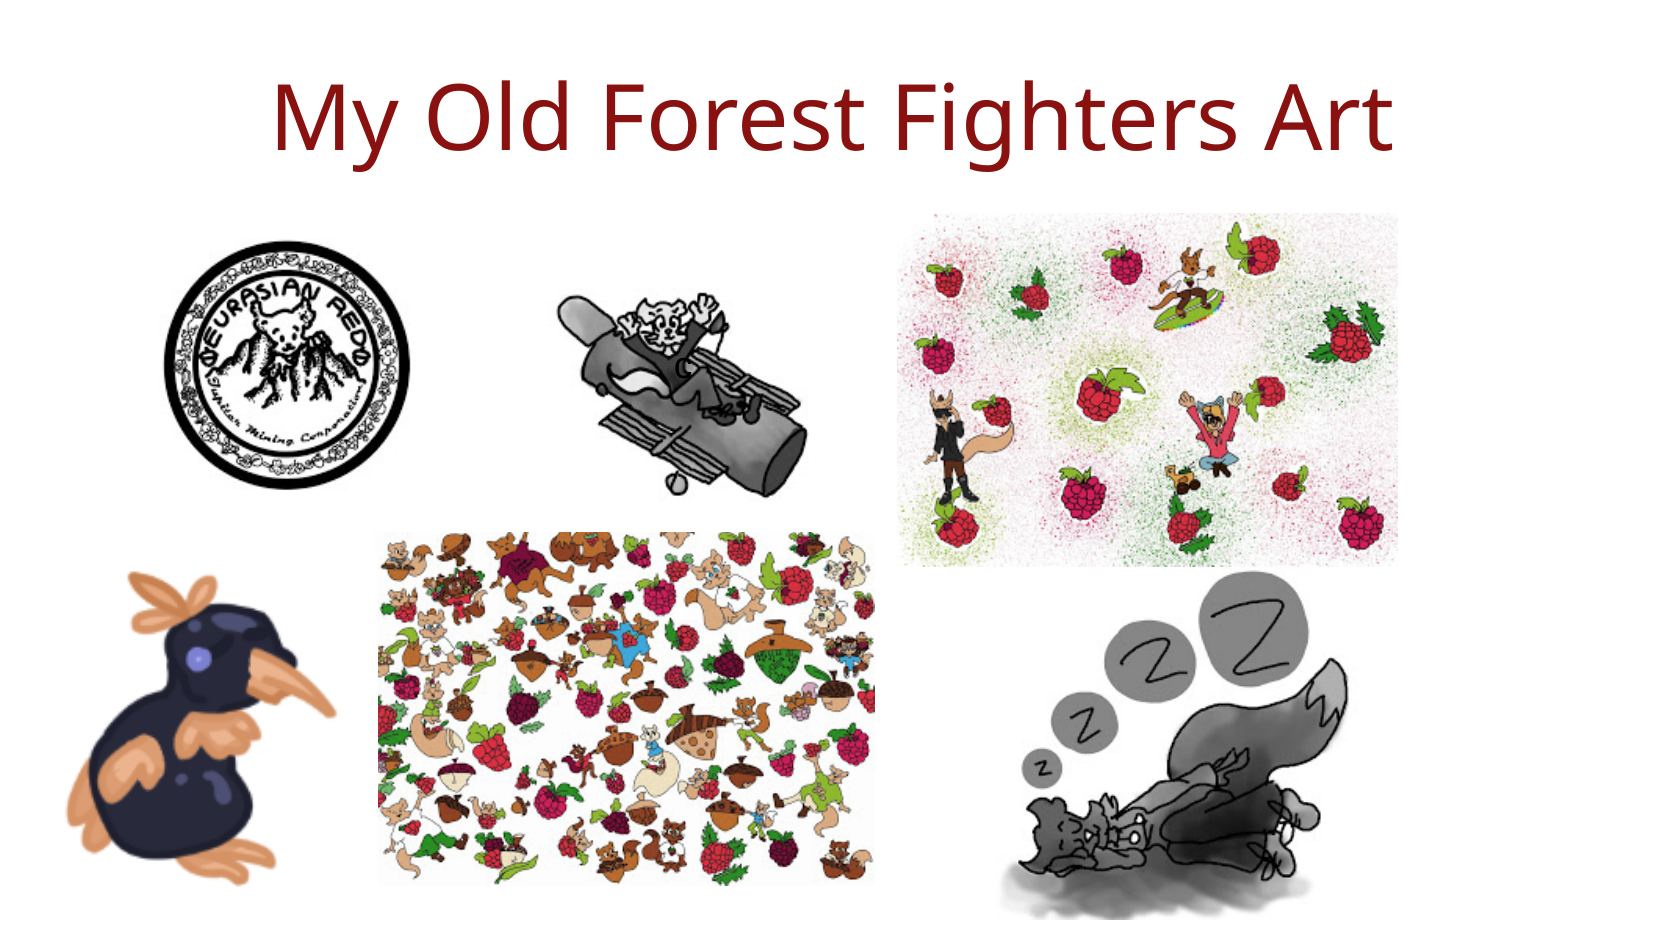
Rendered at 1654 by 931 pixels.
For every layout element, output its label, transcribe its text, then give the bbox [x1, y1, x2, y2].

title My Old Forest Fighters Art [59, 0, 1607, 241]
picture [23, 188, 1410, 921]
